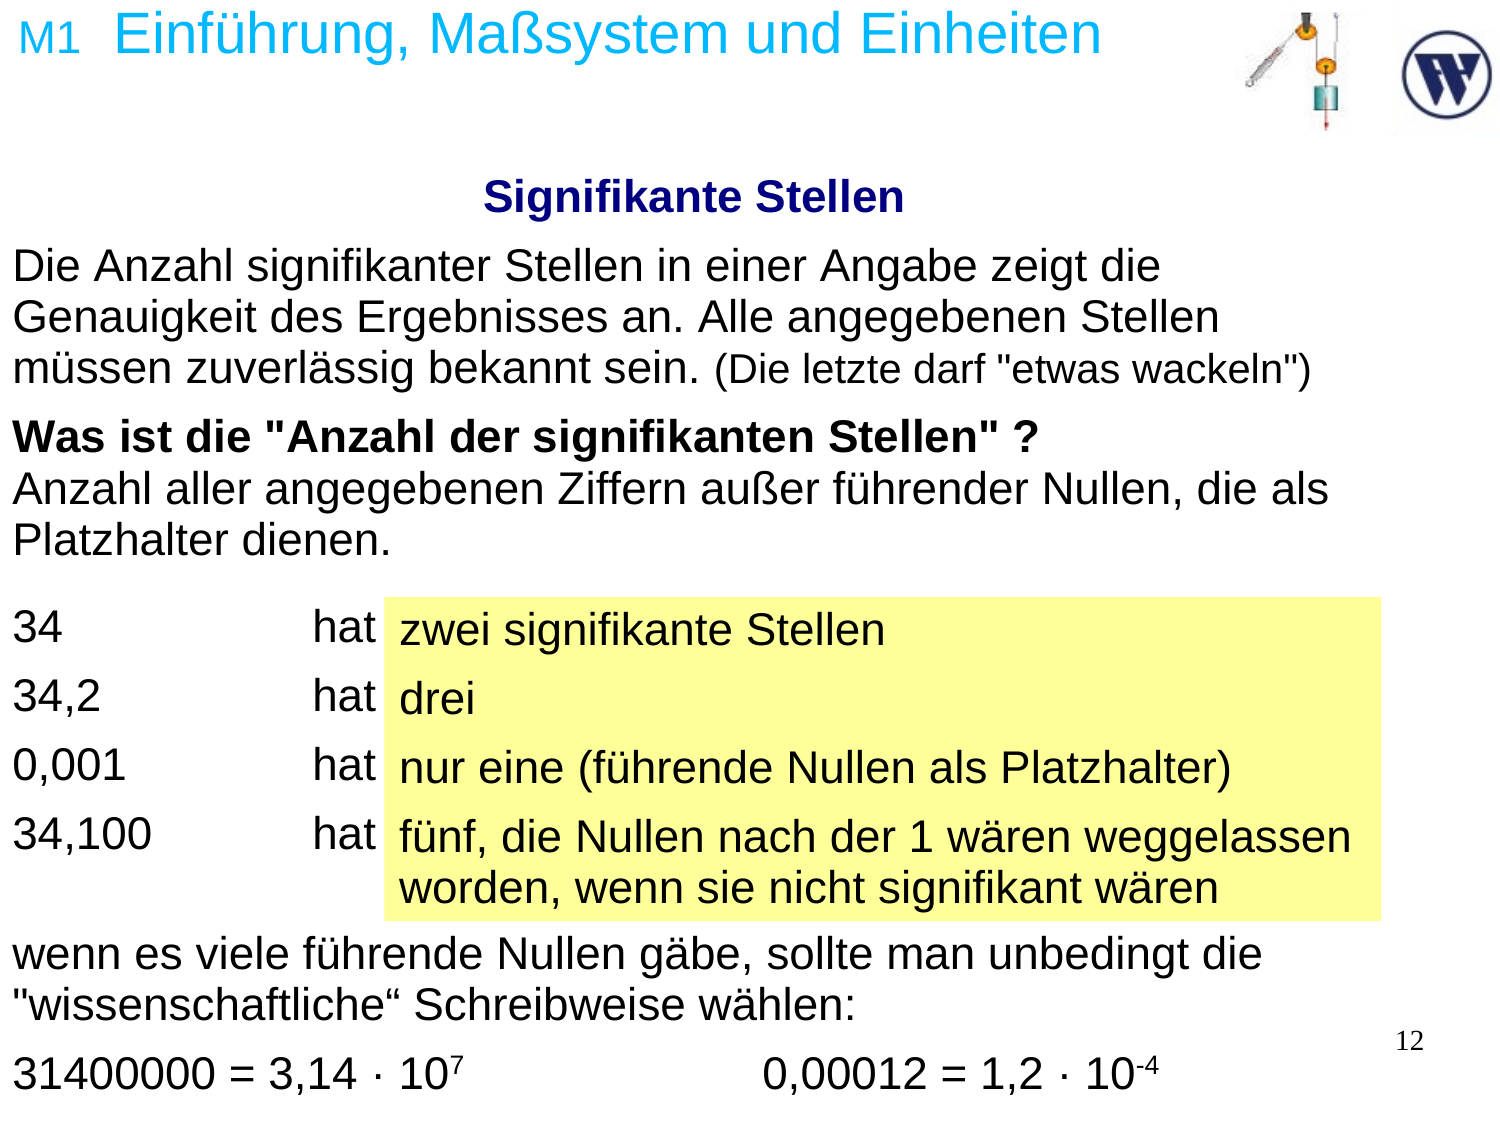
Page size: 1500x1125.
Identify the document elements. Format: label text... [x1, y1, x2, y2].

text_box zwei signifikante Stellen drei nur eine (führende Nullen als Platzhalter) fünf, die Nullen nach der 1 wären weggelassen worden, wenn sie nicht signifikant wären [384, 596, 1382, 922]
picture [1391, 0, 1500, 136]
picture [1234, 0, 1363, 133]
text_box Signifikante Stellen Die Anzahl signifikanter Stellen in einer Angabe zeigt die Genauigkeit des Ergebnisses an. Alle angegebenen Stellen müssen zuverlässig bekannt sein. (Die letzte darf "etwas wackeln") Was ist die "Anzahl der signifikanten Stellen" ? Anzahl aller angegebenen Ziffern außer führender Nullen, die als Platzhalter dienen. 34 hat 34,2 hat 0,001 hat 34,100 hat wenn es viele führende Nullen gäbe, sollte man unbedingt die "wissenschaftliche“ Schreibweise wählen: 31400000 = 3,14 · 107 0,00012 = 1,2 · 10-4 [0, 163, 1392, 1107]
